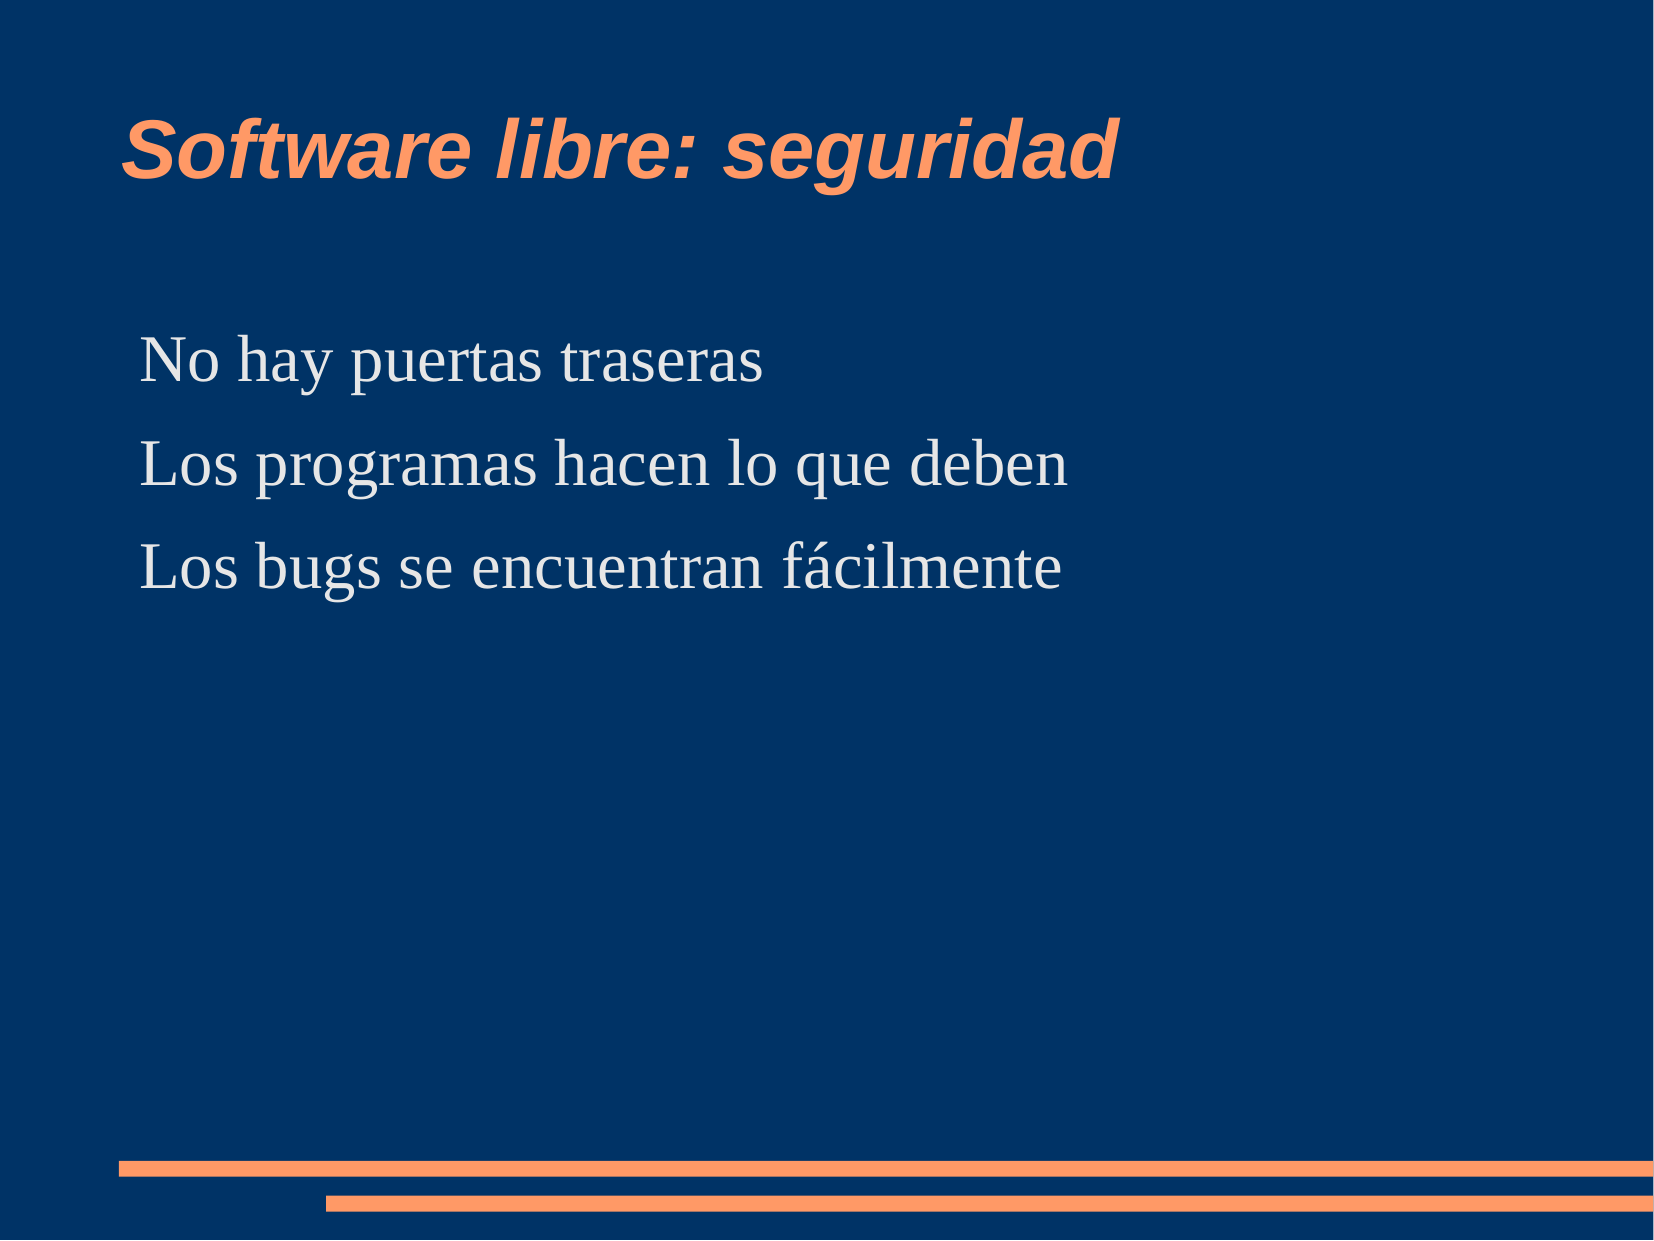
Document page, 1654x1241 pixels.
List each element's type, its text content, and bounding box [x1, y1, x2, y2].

title Software libre: seguridad [121, 53, 1534, 246]
list No hay puertas traseras Los programas hacen lo que deben Los bugs se encuentran fácilmente [121, 322, 1561, 1118]
